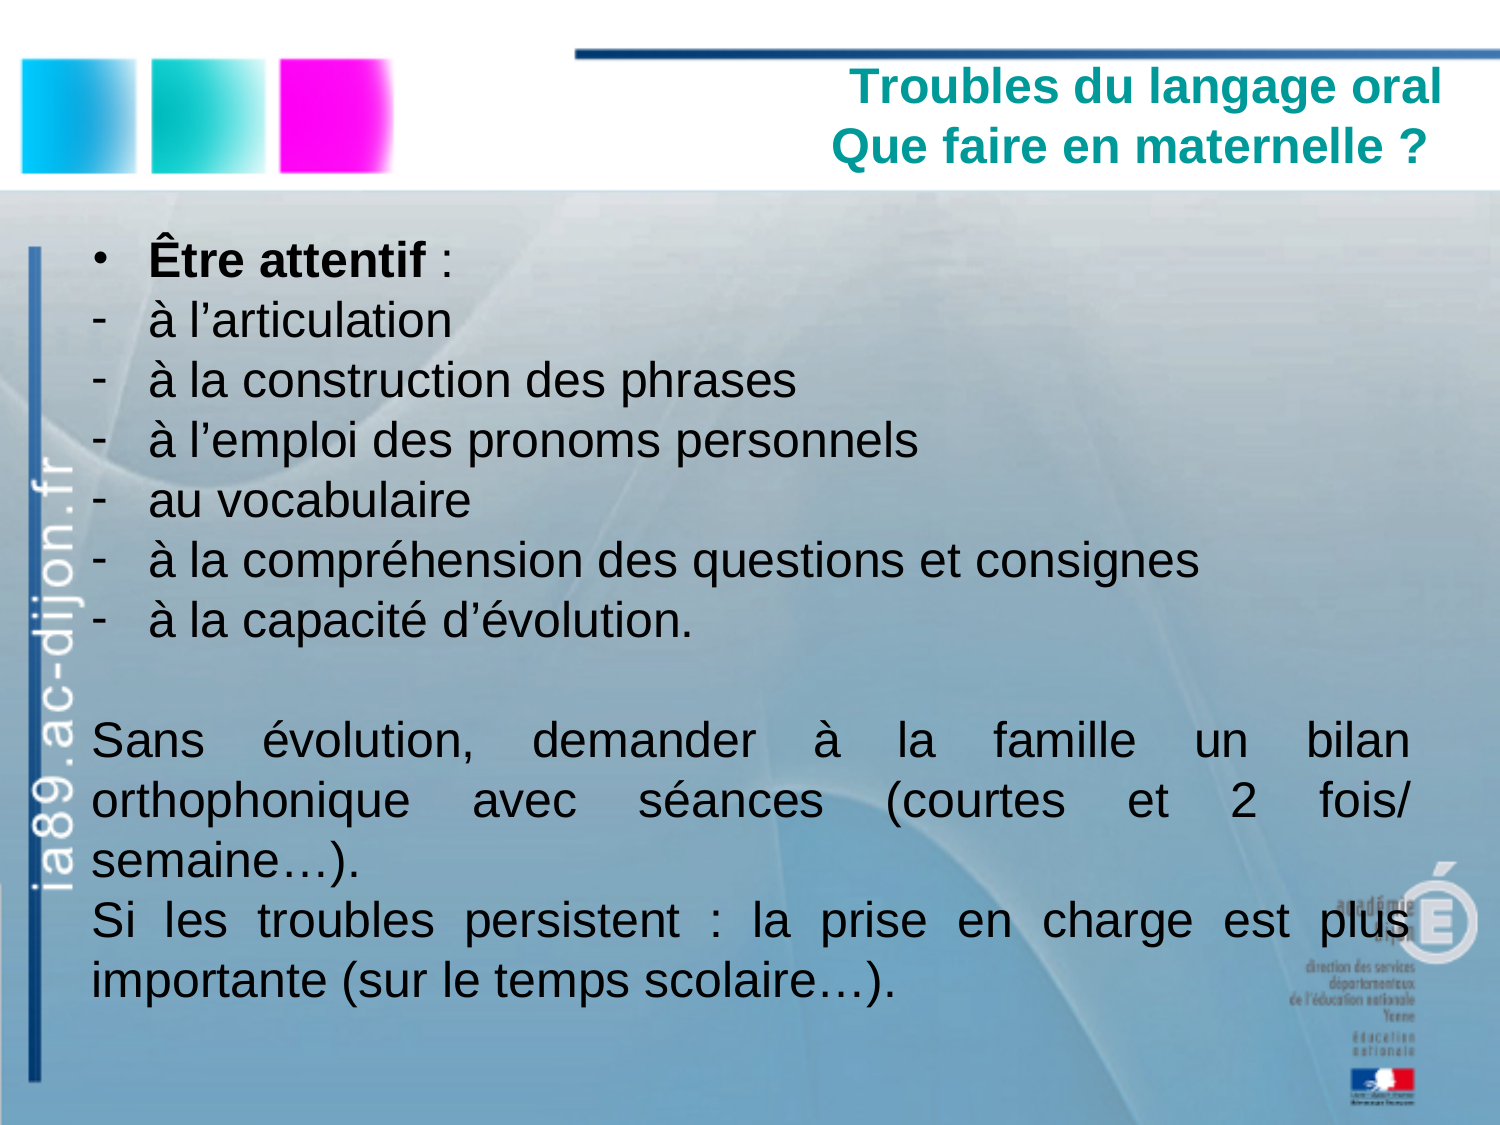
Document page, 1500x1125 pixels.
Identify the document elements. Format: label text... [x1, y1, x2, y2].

list Être attentif : à l’articulation à la construction des phrases à l’emploi des pronoms personnels au vocabulaire à la compréhension des questions et consignes à la capacité d’évolution. Sans évolution, demander à la famille un bilan orthophonique avec séances (courtes et 2 fois/ semaine…). Si les troubles persistent : la prise en charge est plus importante (sur le temps scolaire…). [76, 219, 1427, 1052]
picture [0, 0, 1500, 1125]
title Troubles du langage oral Que faire en maternelle ? [425, 42, 1459, 185]
